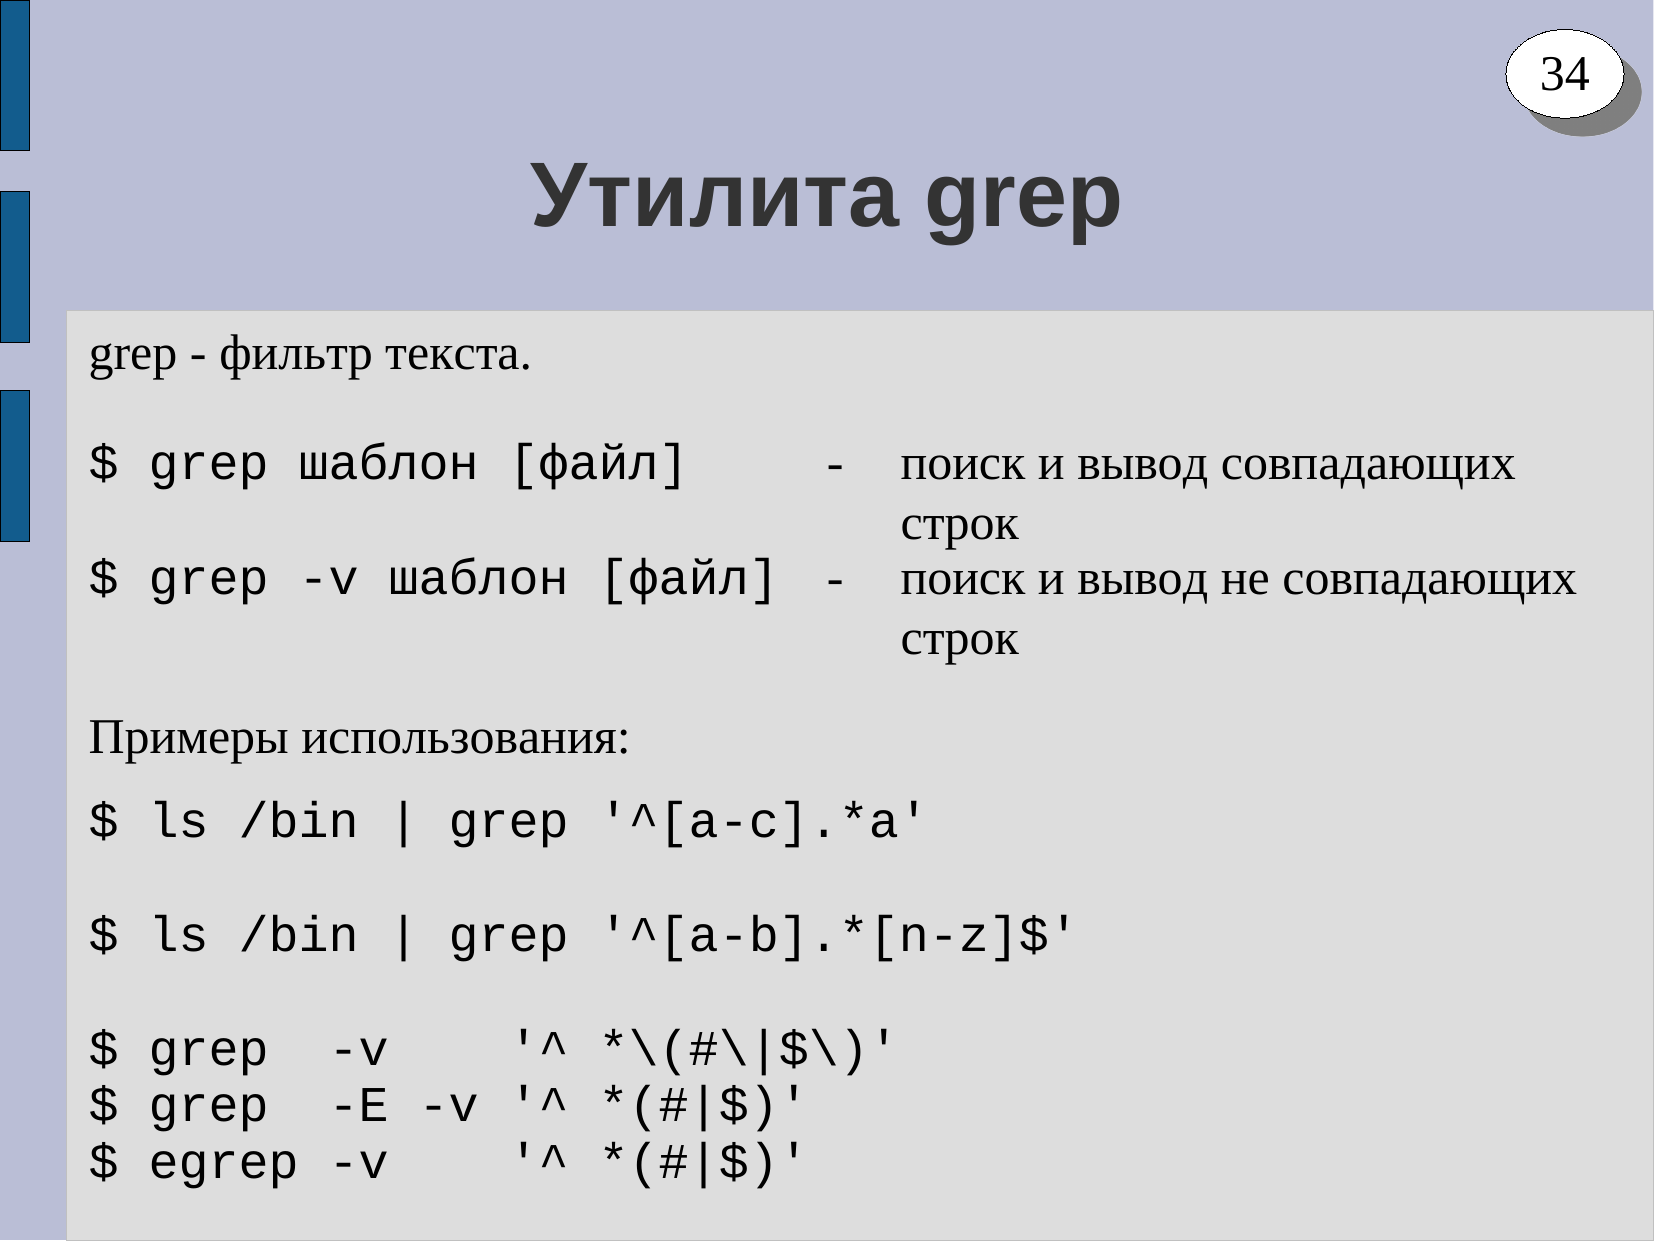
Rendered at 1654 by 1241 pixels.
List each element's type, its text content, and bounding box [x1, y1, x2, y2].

text_box 34 [1505, 29, 1625, 119]
title Утилита grep [121, 91, 1534, 299]
text_box Примеры использования: $ ls /bin | grep '^[a-c].*a' $ ls /bin | grep '^[a-b].*[n-z]$' $ grep -v '^ *\(#\|$\)' $ grep -E -v '^ *(#|$)' $ egrep -v '^ *(#|$)' [88, 708, 1079, 1194]
text_box grep - фильтр текста. $ grep шаблон [файл] - поиск и вывод совпадающих строк $ grep -v шаблон [файл] - поиск и вывод не совпадающих строк [88, 324, 1595, 666]
